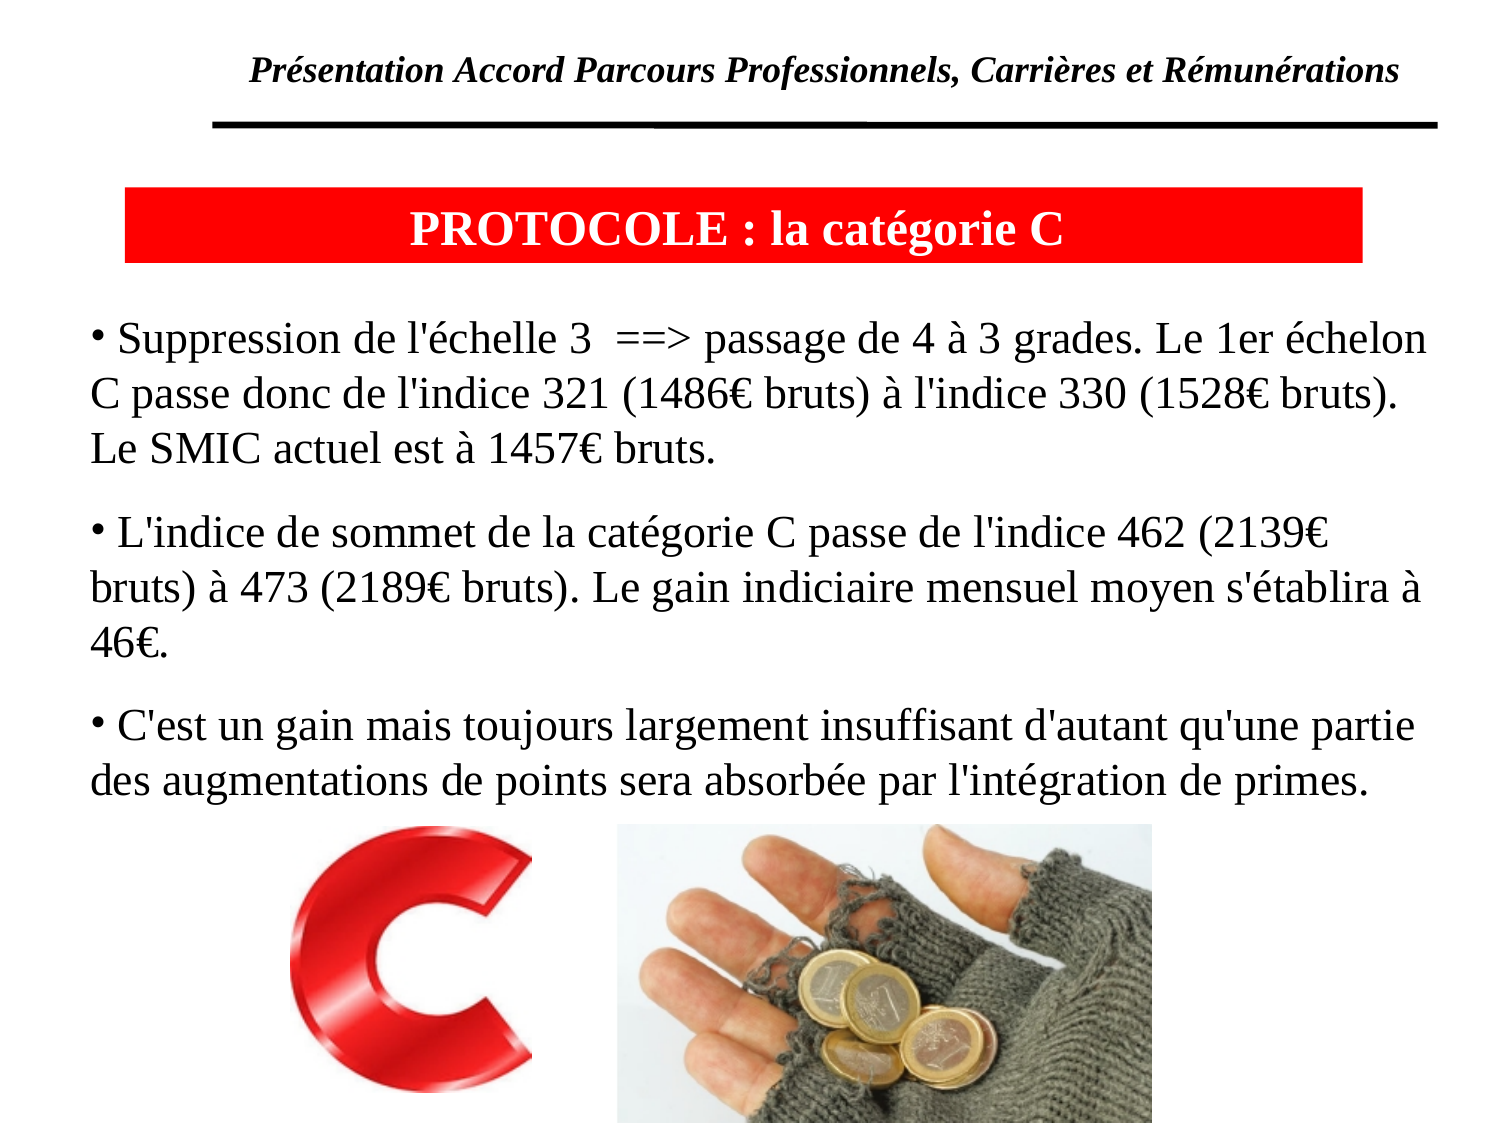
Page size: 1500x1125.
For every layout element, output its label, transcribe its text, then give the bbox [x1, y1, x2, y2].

text_box Présentation Accord Parcours Professionnels, Carrières et Rémunérations [174, 37, 1476, 100]
text_box Suppression de l'échelle 3 ==> passage de 4 à 3 grades. Le 1er échelon C passe donc de l'indice 321 (1486€ bruts) à l'indice 330 (1528€ bruts). Le SMIC actuel est à 1457€ bruts. L'indice de sommet de la catégorie C passe de l'indice 462 (2139€ bruts) à 473 (2189€ bruts). Le gain indiciaire mensuel moyen s'établira à 46€. C'est un gain mais toujours largement insuffisant d'autant qu'une partie des augmentations de points sera absorbée par l'intégration de primes. [75, 299, 1451, 813]
picture [616, 824, 1152, 1123]
picture [290, 826, 532, 1093]
text_box PROTOCOLE : la catégorie C [124, 187, 1363, 263]
